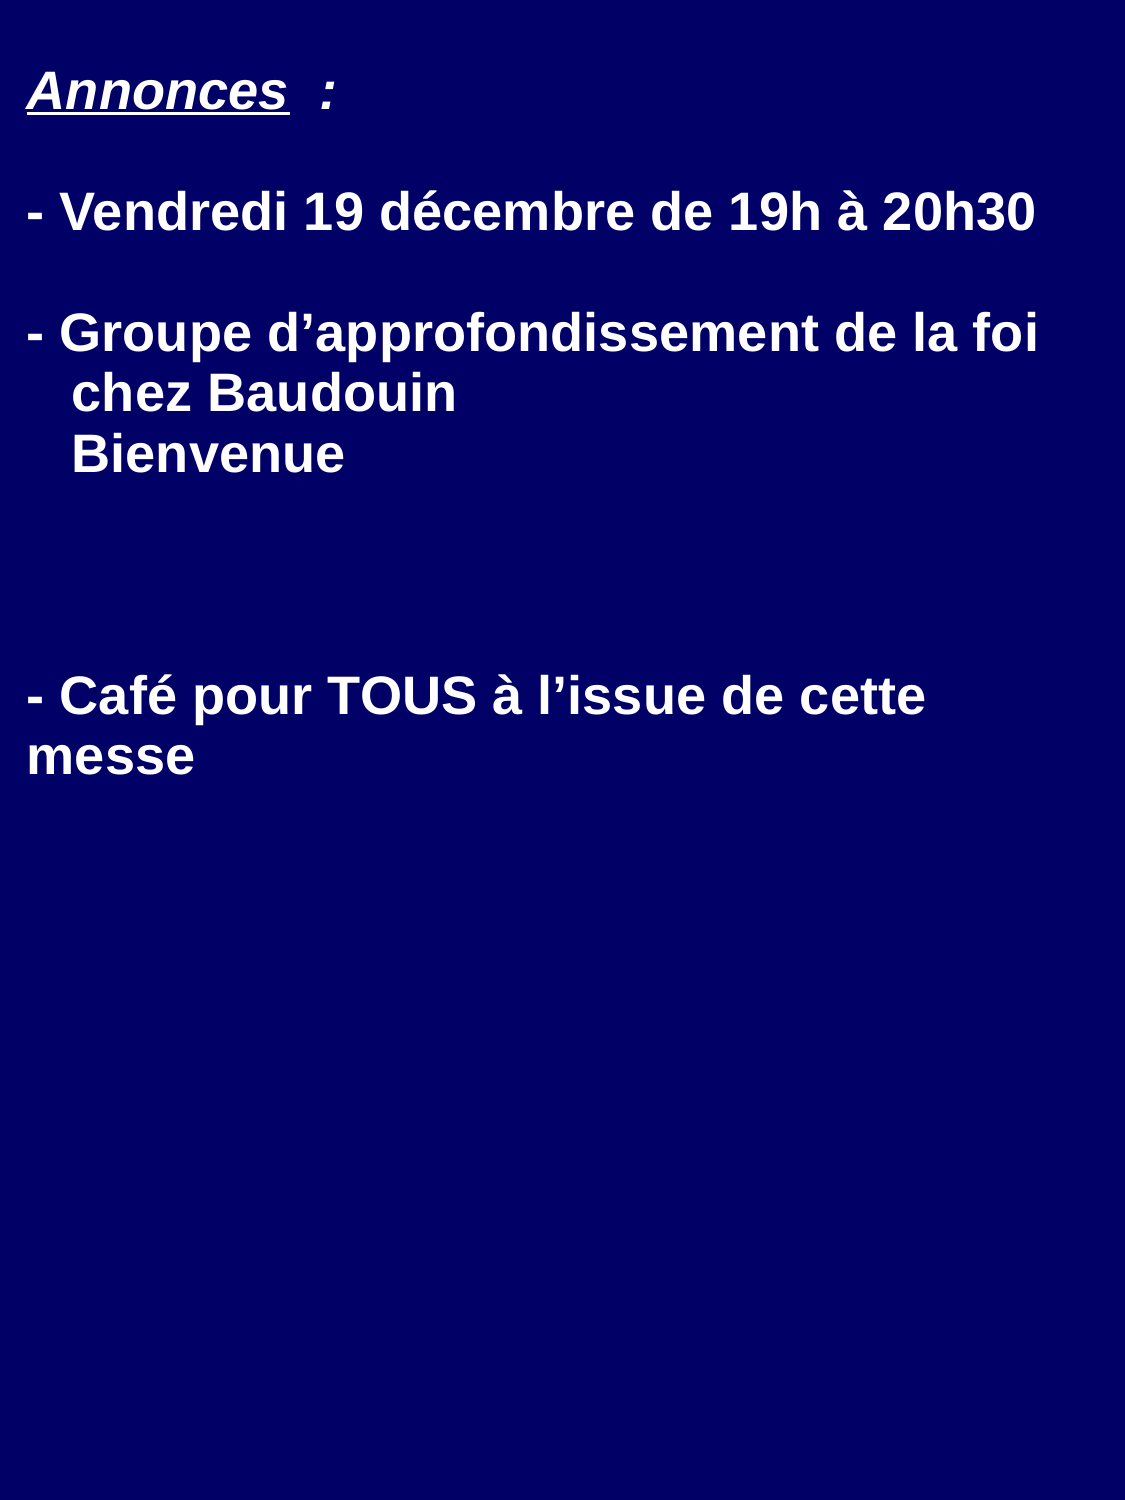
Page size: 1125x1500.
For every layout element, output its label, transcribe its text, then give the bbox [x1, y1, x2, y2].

text_box Annonces : - Vendredi 19 décembre de 19h à 20h30 - Groupe d’approfondissement de la foi chez Baudouin Bienvenue - Café pour TOUS à l’issue de cette messe [11, 0, 1099, 1500]
